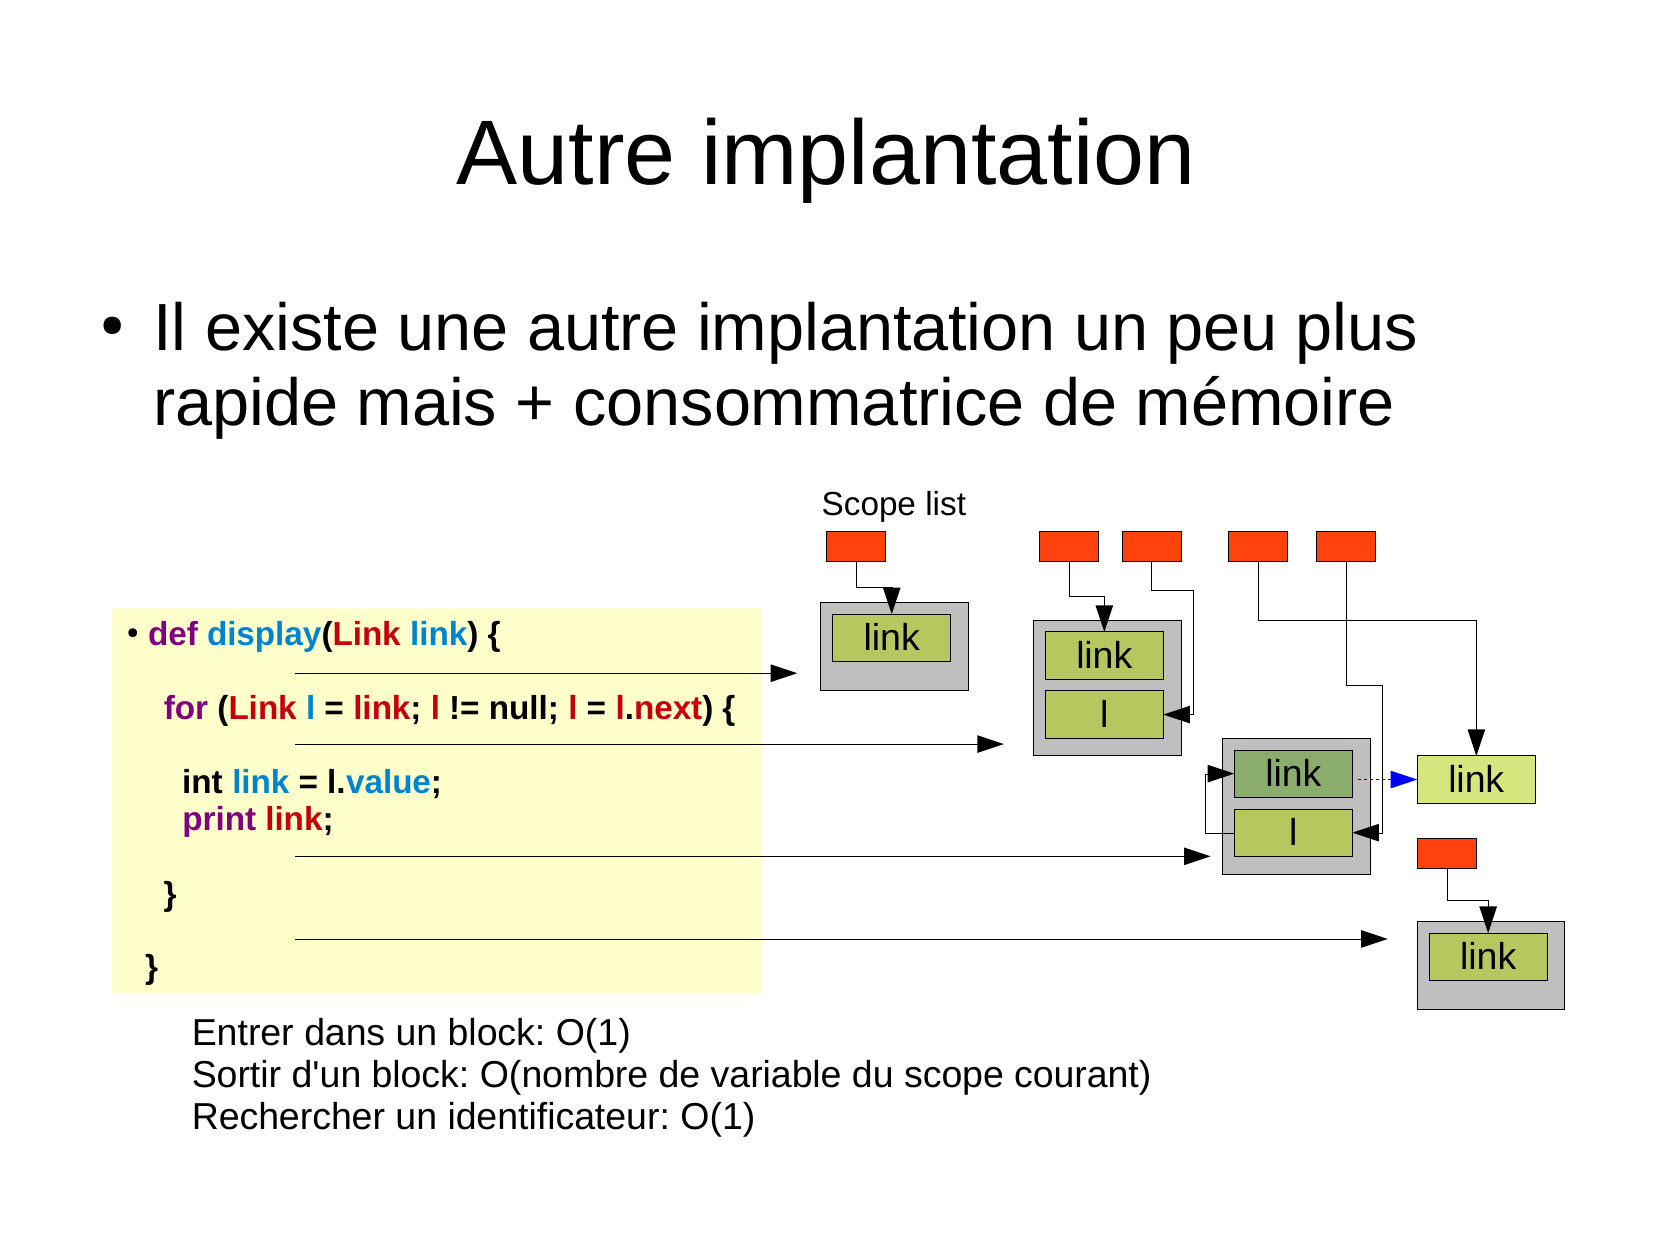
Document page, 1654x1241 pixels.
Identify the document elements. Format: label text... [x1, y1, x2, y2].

text_box [1316, 531, 1376, 562]
text_box l [1234, 809, 1353, 857]
text_box def display(Link link) { for (Link l = link; l != null; l = l.next) { int link = l.value; print link; } } [112, 608, 762, 994]
text_box [820, 602, 969, 691]
text_box [1222, 834, 1371, 875]
text_box [1122, 531, 1182, 562]
text_box link [1429, 933, 1548, 981]
list Il existe une autre implantation un peu plus rapide mais + consommatrice de mémoire [82, 290, 1571, 443]
text_box [1417, 838, 1477, 869]
text_box [826, 531, 886, 562]
title Autre implantation [82, 56, 1571, 250]
text_box link [1045, 631, 1164, 680]
text_box [1417, 921, 1565, 1010]
text_box [1033, 620, 1182, 756]
text_box link [1417, 755, 1536, 804]
text_box [1228, 531, 1288, 562]
text_box link [832, 614, 951, 662]
text_box link [1234, 750, 1353, 798]
text_box [1222, 738, 1371, 833]
text_box Scope list [806, 478, 982, 531]
text_box l [1045, 690, 1164, 739]
text_box [1039, 531, 1099, 562]
text_box Entrer dans un block: O(1) Sortir d'un block: O(nombre de variable du scope courant) Rechercher un identificateur: O(1) [177, 1003, 1169, 1145]
